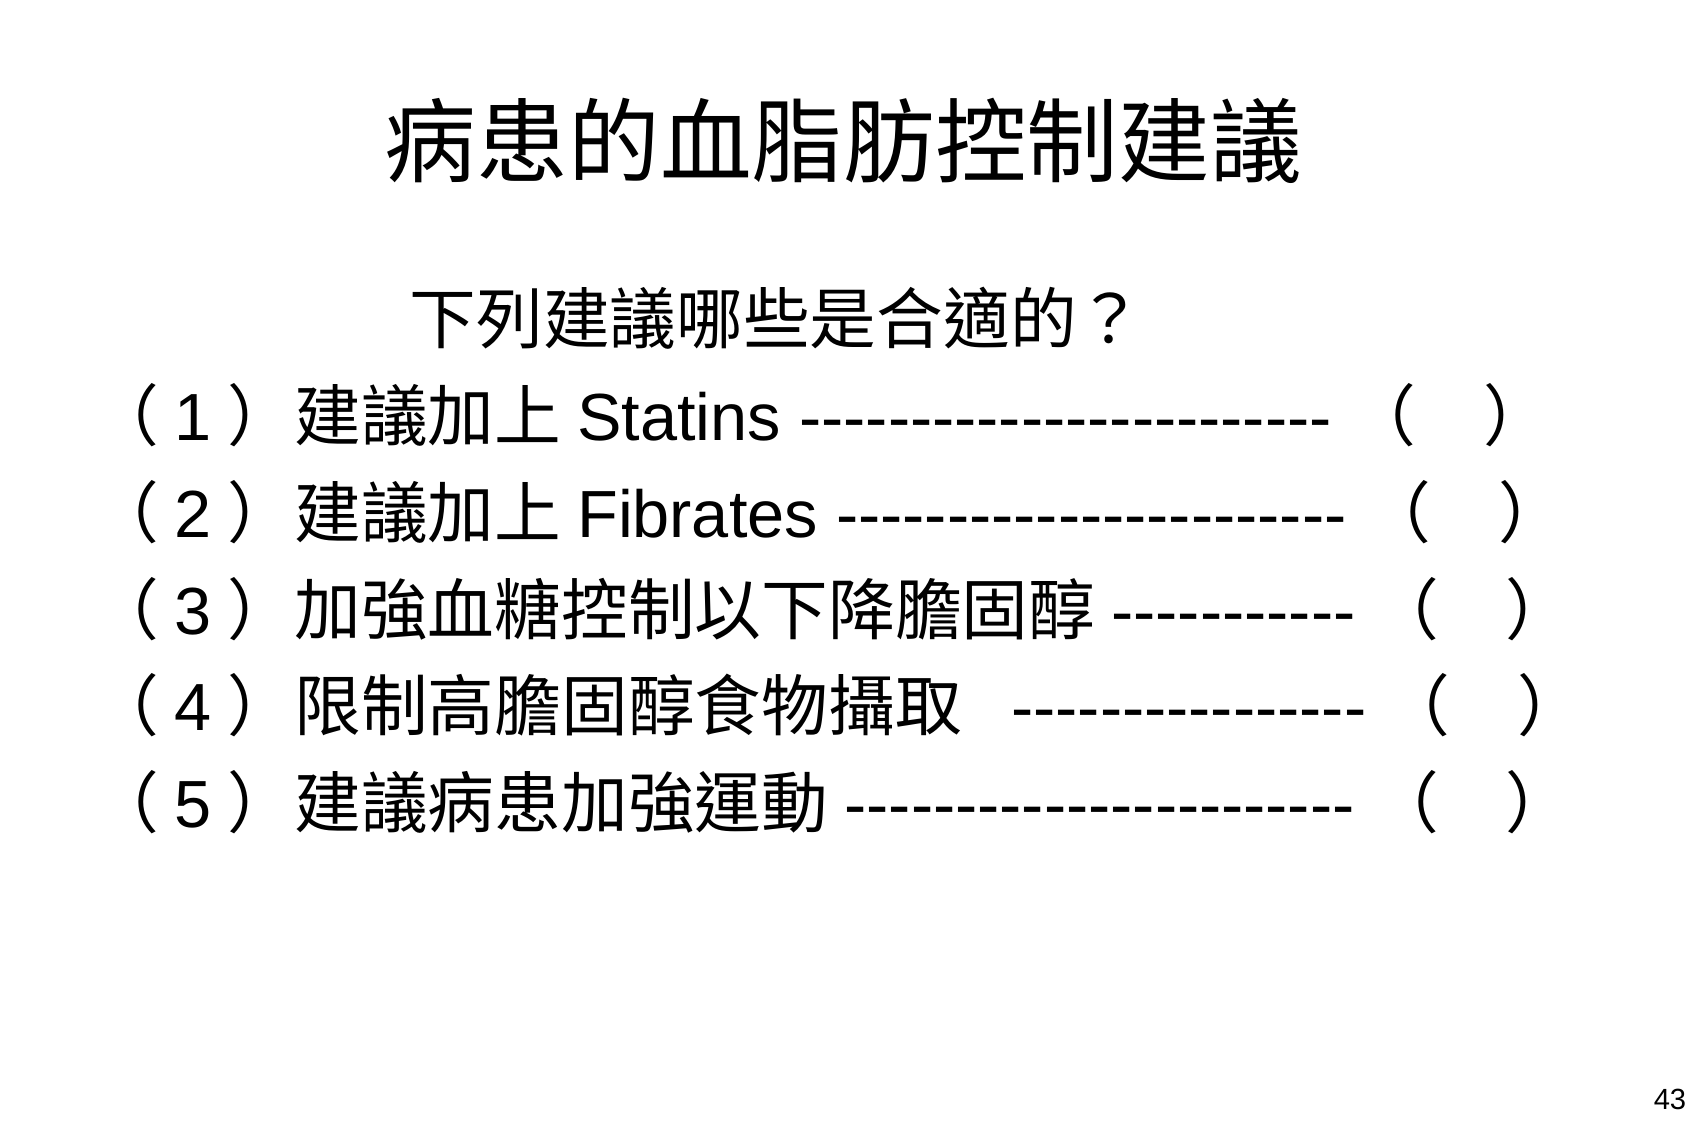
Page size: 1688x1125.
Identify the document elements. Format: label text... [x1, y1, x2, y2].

list 下列建議哪些是合適的？ （1）建議加上Statins ------------------------（ ） （2）建議加上Fibrates -----------------------（ ） （3）加強血糖控制以下降膽固醇-----------（ ） （4）限制高膽固醇食物攝取 ----------------（ ） （5）建議病患加強運動-----------------------（ ） [84, 262, 1604, 1005]
title 病患的血脂肪控制建議 [84, 45, 1604, 233]
